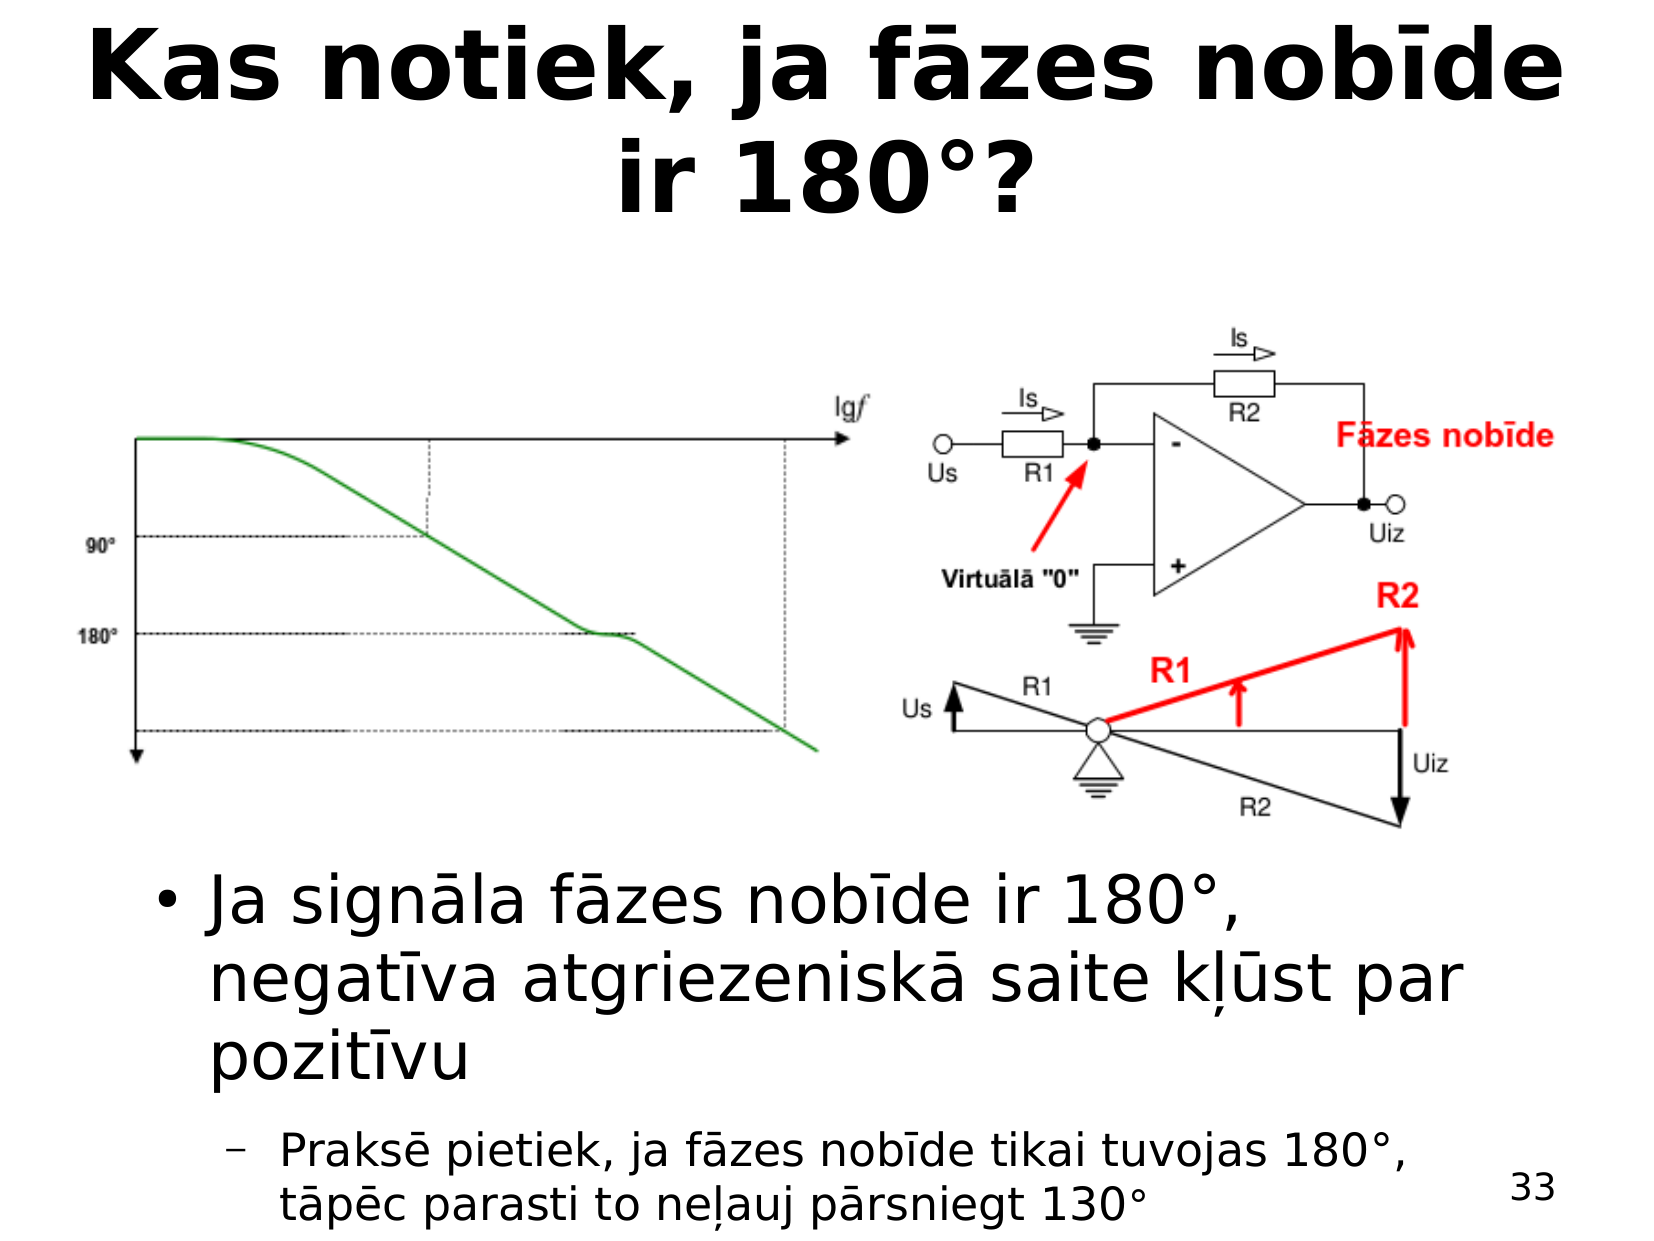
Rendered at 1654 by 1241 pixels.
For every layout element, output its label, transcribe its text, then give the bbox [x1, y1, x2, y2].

title Kas notiek, ja fāzes nobīde ir 180°? [82, 0, 1571, 255]
list Ja signāla fāzes nobīde ir 180°, negatīva atgriezeniskā saite kļūst par pozitīvu Praksē pietiek, ja fāzes nobīde tikai tuvojas 180°, tāpēc parasti to neļauj pārsniegt 130° [137, 861, 1551, 1241]
picture [60, 303, 1619, 851]
